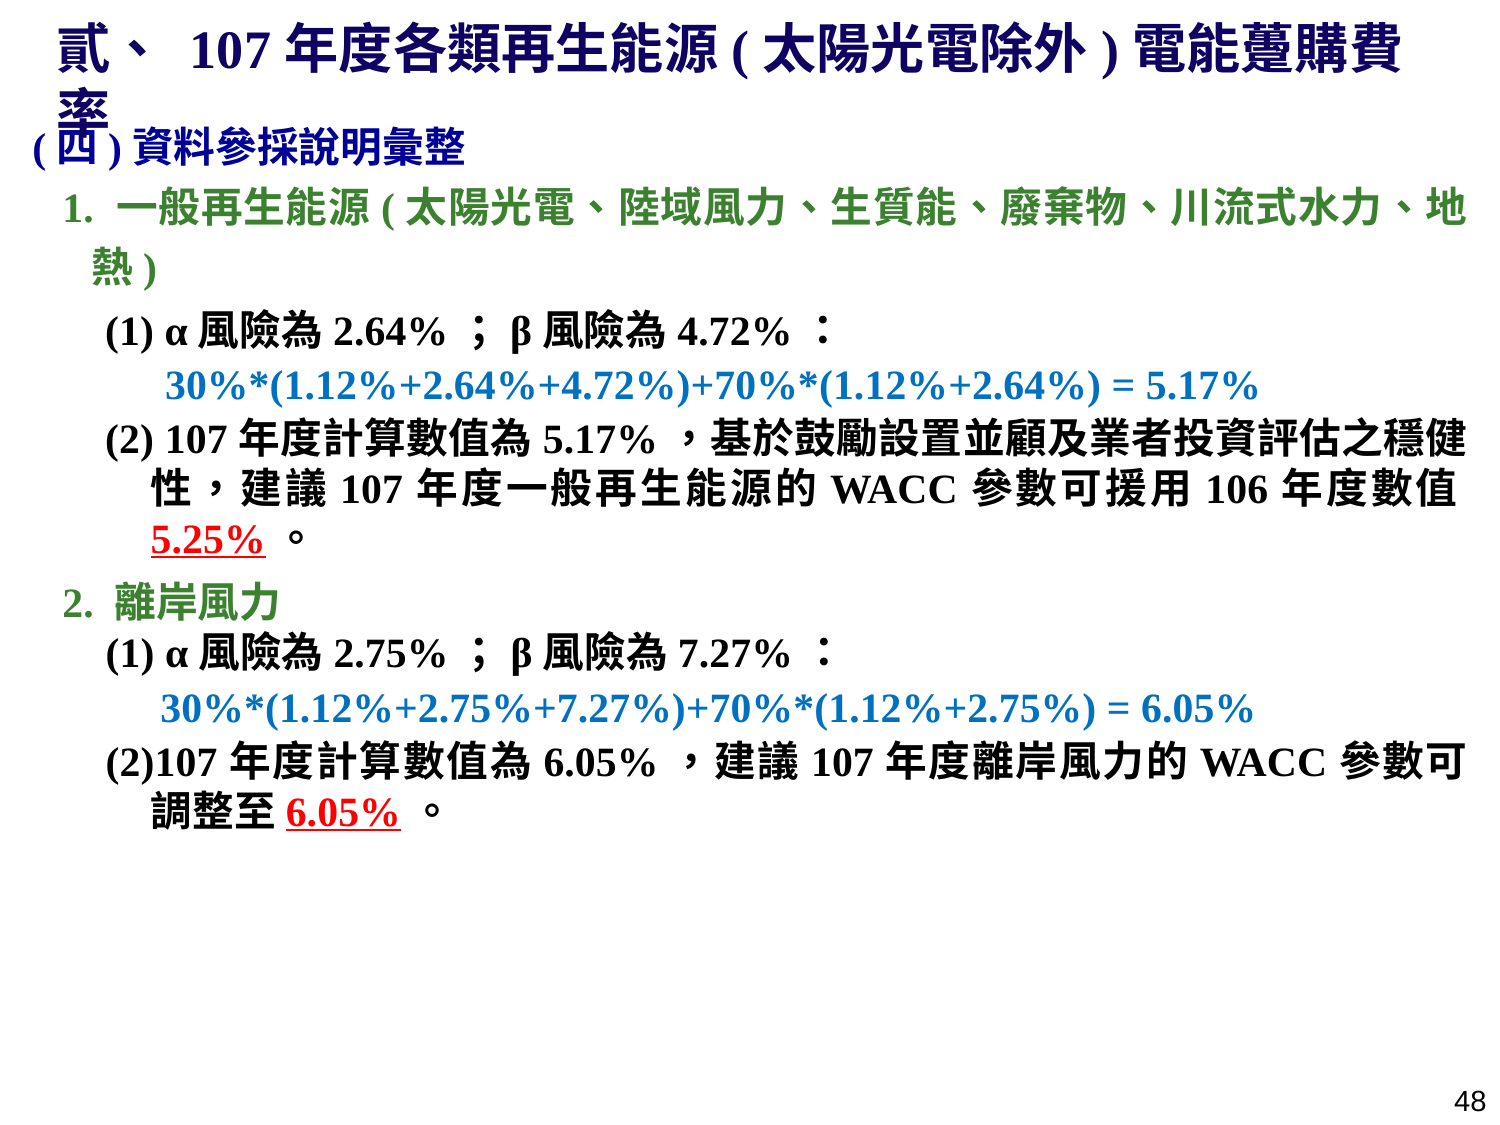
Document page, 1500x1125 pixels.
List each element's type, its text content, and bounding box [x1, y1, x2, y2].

text_box (四)資料參採說明彙整 1. 一般再生能源(太陽光電、陸域風力、生質能、廢棄物、川流式水力、地熱) (1) α風險為2.64%；β風險為4.72%： 30%*(1.12%+2.64%+4.72%)+70%*(1.12%+2.64%) = 5.17% (2) 107年度計算數值為5.17%，基於鼓勵設置並顧及業者投資評估之穩健性，建議107年度一般再生能源的WACC參數可援用106年度數值5.25%。 2. 離岸風力 (1) α風險為2.75%；β風險為7.27%： 30%*(1.12%+2.75%+7.27%)+70%*(1.12%+2.75%) = 6.05% (2)107年度計算數值為6.05%，建議107年度離岸風力的WACC參數可調整至6.05%。 [17, 113, 1483, 799]
text_box 貳、 107年度各類再生能源(太陽光電除外)電能躉購費率 [41, 7, 1459, 90]
slide_number <編號> [1151, 1074, 1500, 1125]
